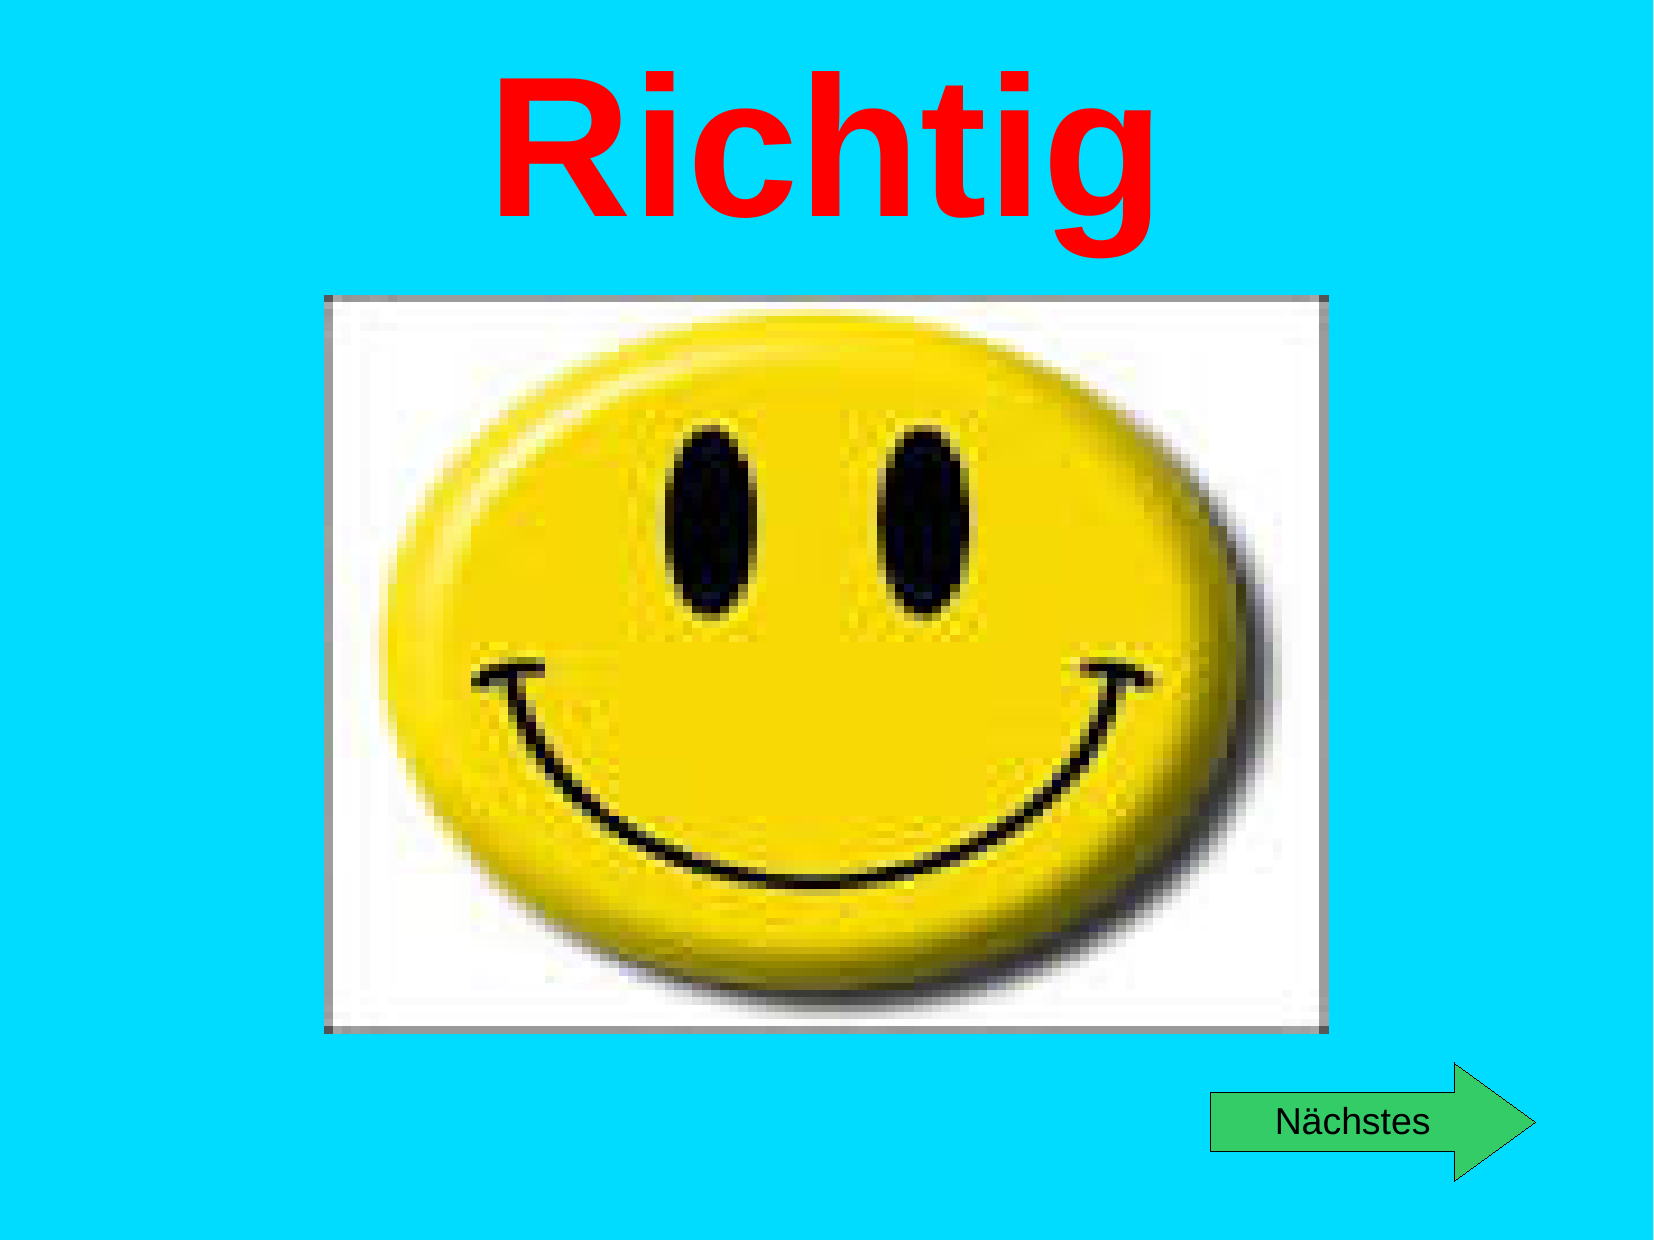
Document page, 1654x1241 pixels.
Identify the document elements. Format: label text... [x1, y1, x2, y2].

title Richtig [132, 29, 1521, 266]
picture [324, 295, 1329, 1034]
text_box Nächstes [1210, 1062, 1536, 1182]
